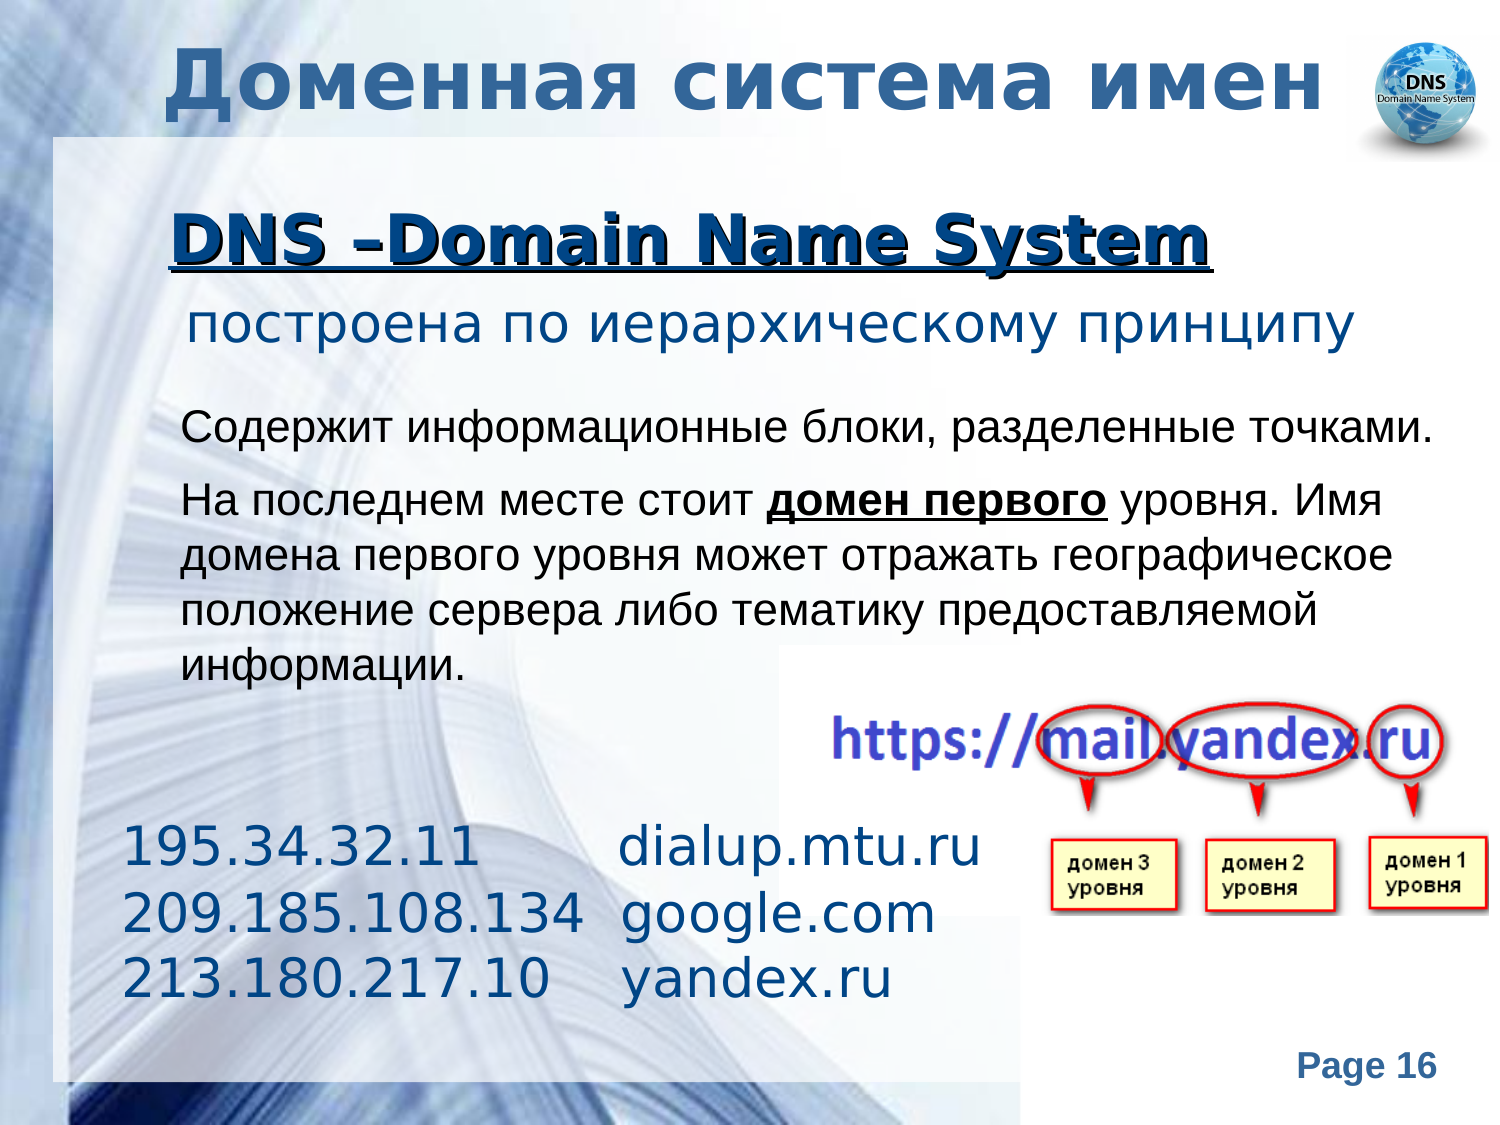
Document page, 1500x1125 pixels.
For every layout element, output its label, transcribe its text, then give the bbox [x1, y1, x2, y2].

text_box 195.34.32.11 dialup.mtu.ru 209.185.108.134 google.com 213.180.217.10 yandex.ru [106, 791, 1087, 1072]
text_box Содержит информационные блоки, разделенные точками. На последнем месте стоит домен первого уровня. Имя домена первого уровня может отражать географическое положение сервера либо тематику предоставляемой информации. [165, 389, 1453, 753]
picture [0, 0, 1500, 1125]
text_box Доменная система имен [147, 19, 1342, 134]
text_box DNS –Domain Name System построена по иерархическому принципу [153, 188, 1394, 595]
